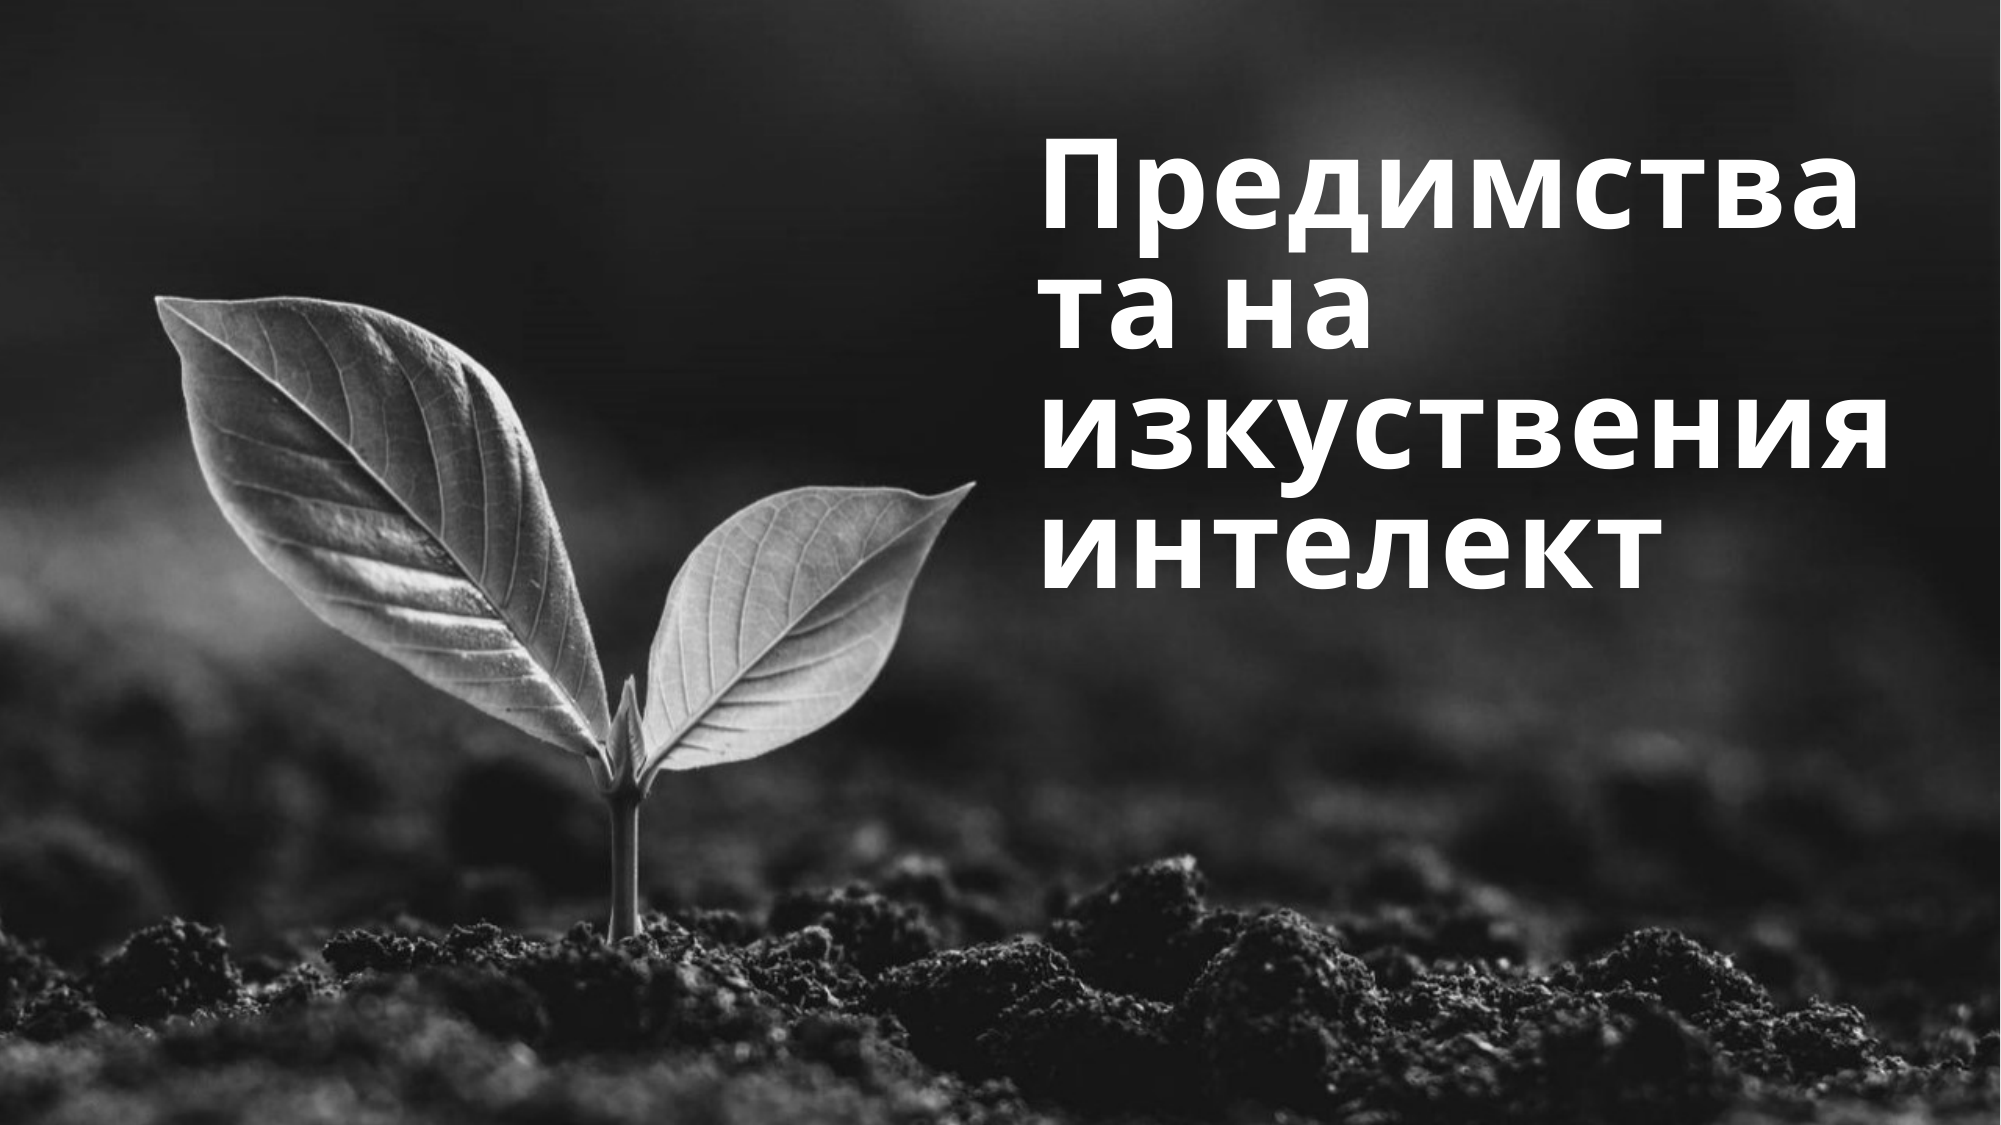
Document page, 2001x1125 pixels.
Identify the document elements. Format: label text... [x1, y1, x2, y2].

picture [0, 0, 2000, 1125]
title Предимствата на изкуствения интелект [1035, 72, 1934, 613]
